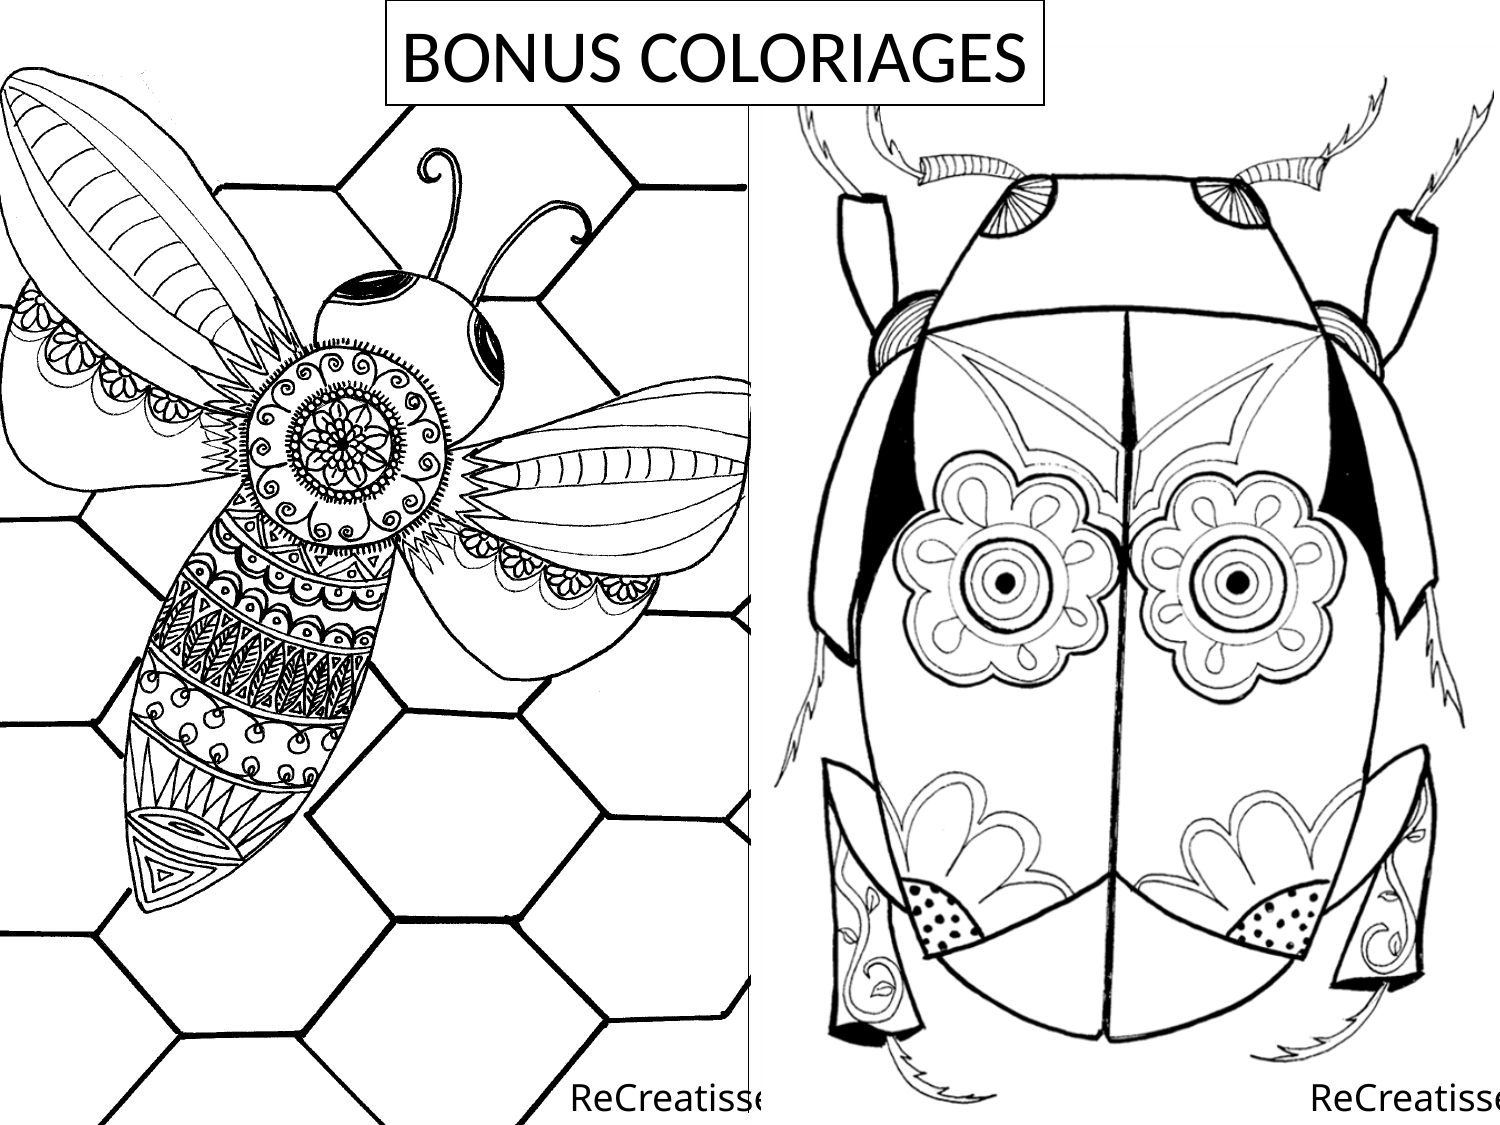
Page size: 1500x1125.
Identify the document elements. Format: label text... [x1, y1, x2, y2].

text_box ReCreatisse [1294, 1067, 1500, 1125]
picture [0, 58, 748, 1125]
text_box [881, 75, 1128, 150]
picture [761, 46, 1494, 1114]
text_box BONUS COLORIAGES [386, 0, 1044, 105]
text_box ReCreatisse [554, 1067, 790, 1125]
